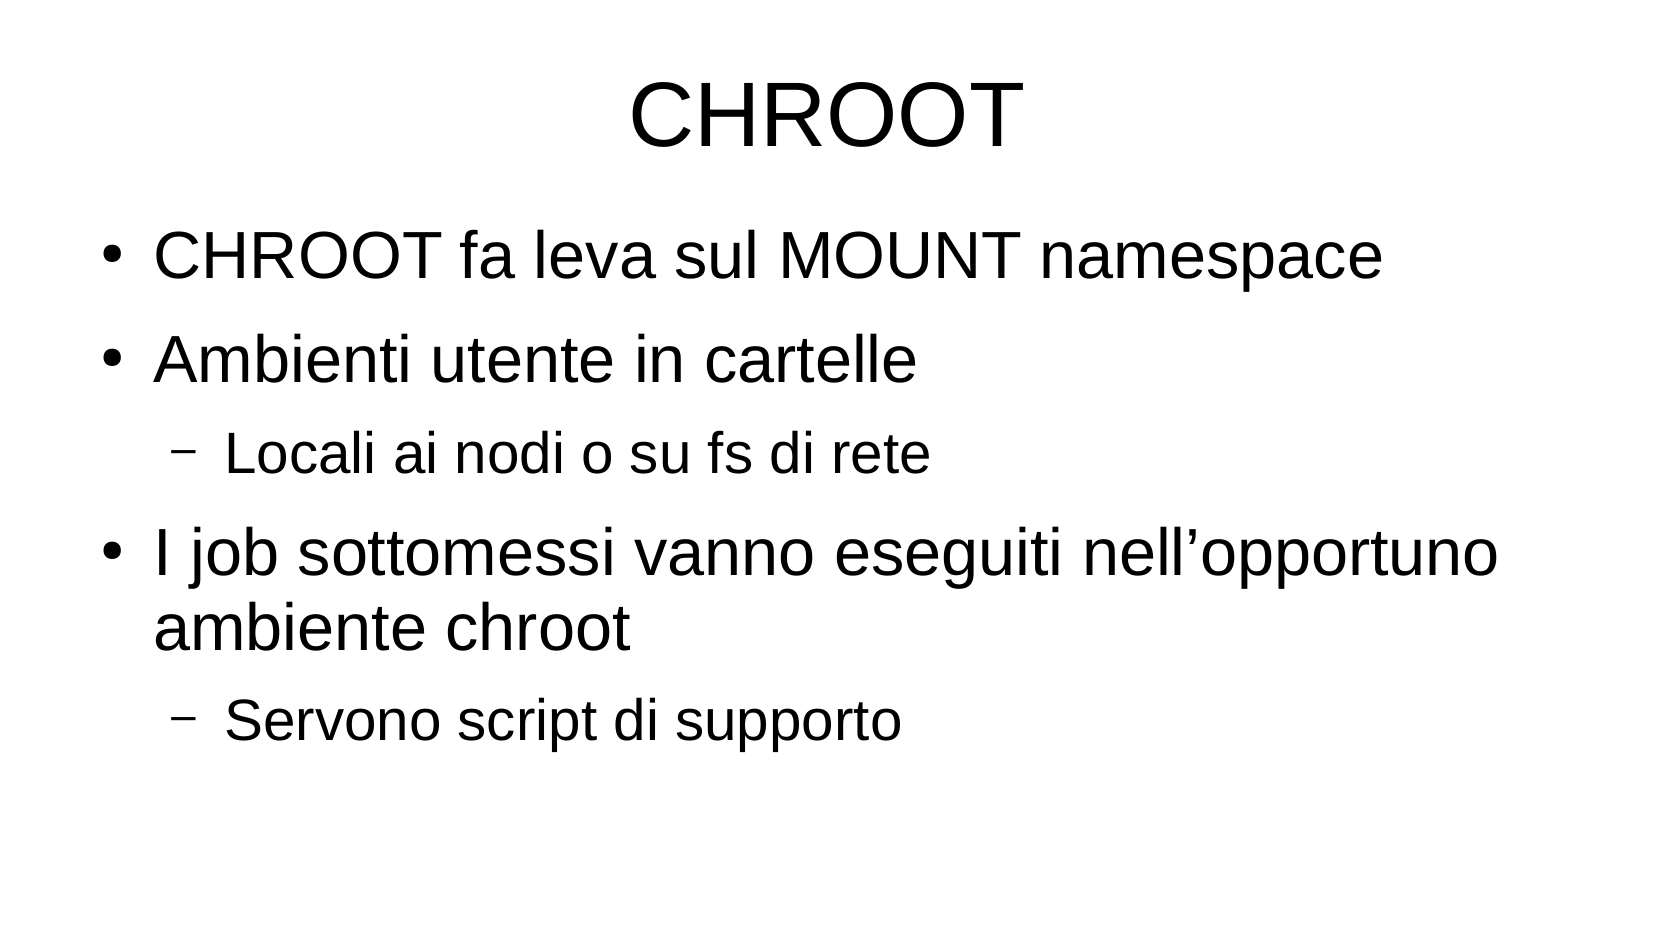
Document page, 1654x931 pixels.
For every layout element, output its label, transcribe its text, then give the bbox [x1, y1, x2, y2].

title CHROOT [82, 37, 1571, 193]
list CHROOT fa leva sul MOUNT namespace Ambienti utente in cartelle Locali ai nodi o su fs di rete I job sottomessi vanno eseguiti nell’opportuno ambiente chroot Servono script di supporto [82, 217, 1571, 758]
